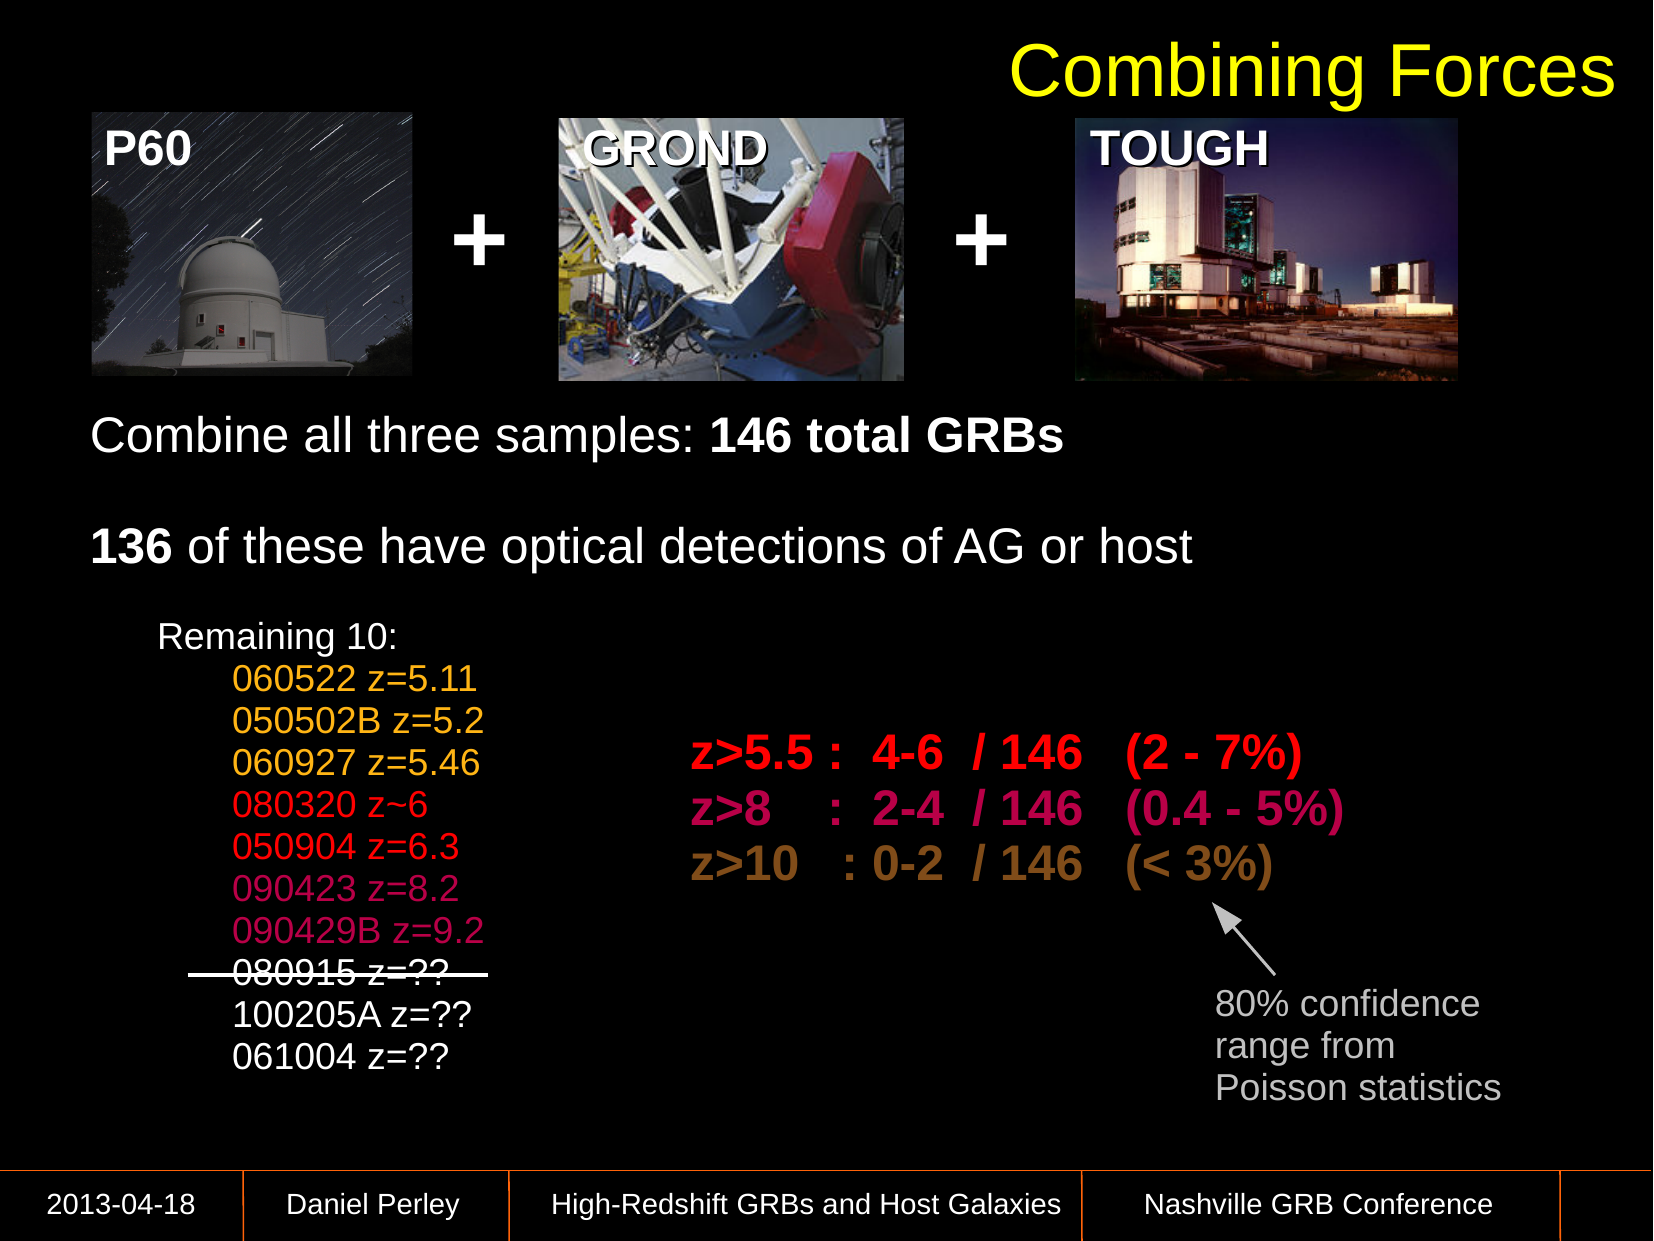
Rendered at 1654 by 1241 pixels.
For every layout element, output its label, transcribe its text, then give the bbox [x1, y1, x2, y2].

text_box GROND [567, 112, 788, 184]
text_box + [938, 175, 1028, 303]
title Combining Forces [262, 27, 1618, 114]
text_box + [436, 175, 526, 303]
text_box P60 [88, 112, 277, 184]
text_box TOUGH [1075, 112, 1296, 184]
picture [1075, 118, 1458, 381]
text_box 80% confidence range from Poisson statistics [1200, 975, 1538, 1116]
picture [91, 112, 413, 376]
text_box z>5.5 : 4-6 / 146 (2 - 7%) z>8 : 2-4 / 146 (0.4 - 5%) z>10 : 0-2 / 146 (< 3%) [675, 716, 1426, 899]
picture [558, 118, 904, 381]
text_box Combine all three samples: 146 total GRBs 136 of these have optical detections of AG or host [75, 399, 1388, 582]
text_box Remaining 10: 060522 z=5.11 050502B z=5.2 060927 z=5.46 080320 z~6 050904 z=6.3 090423 z=8.2 090429B z=9.2 080915 z=?? 100205A z=?? 061004 z=?? [142, 607, 668, 1085]
